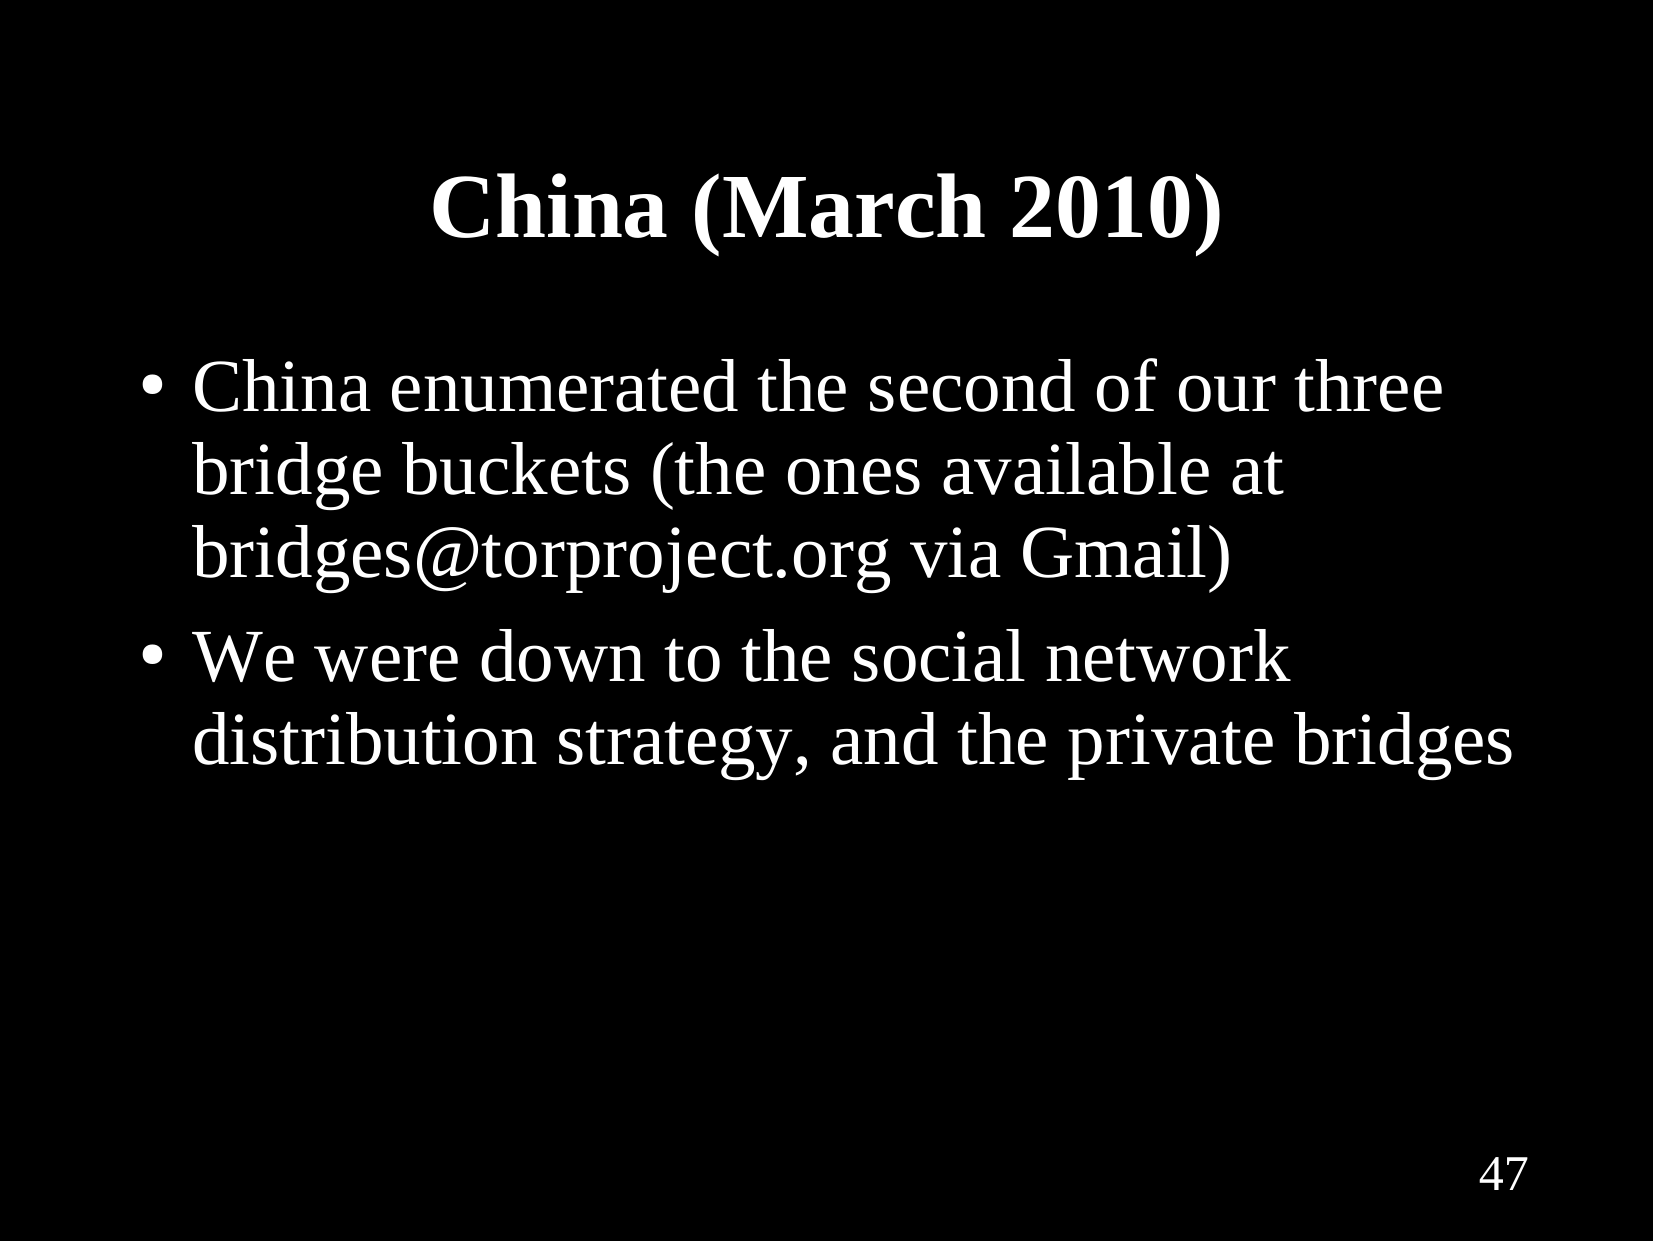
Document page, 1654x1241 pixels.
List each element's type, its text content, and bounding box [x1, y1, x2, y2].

list China enumerated the second of our three bridge buckets (the ones available at bridges@torproject.org via Gmail) We were down to the social network distribution strategy, and the private bridges [121, 344, 1534, 1127]
title China (March 2010) [121, 102, 1534, 311]
